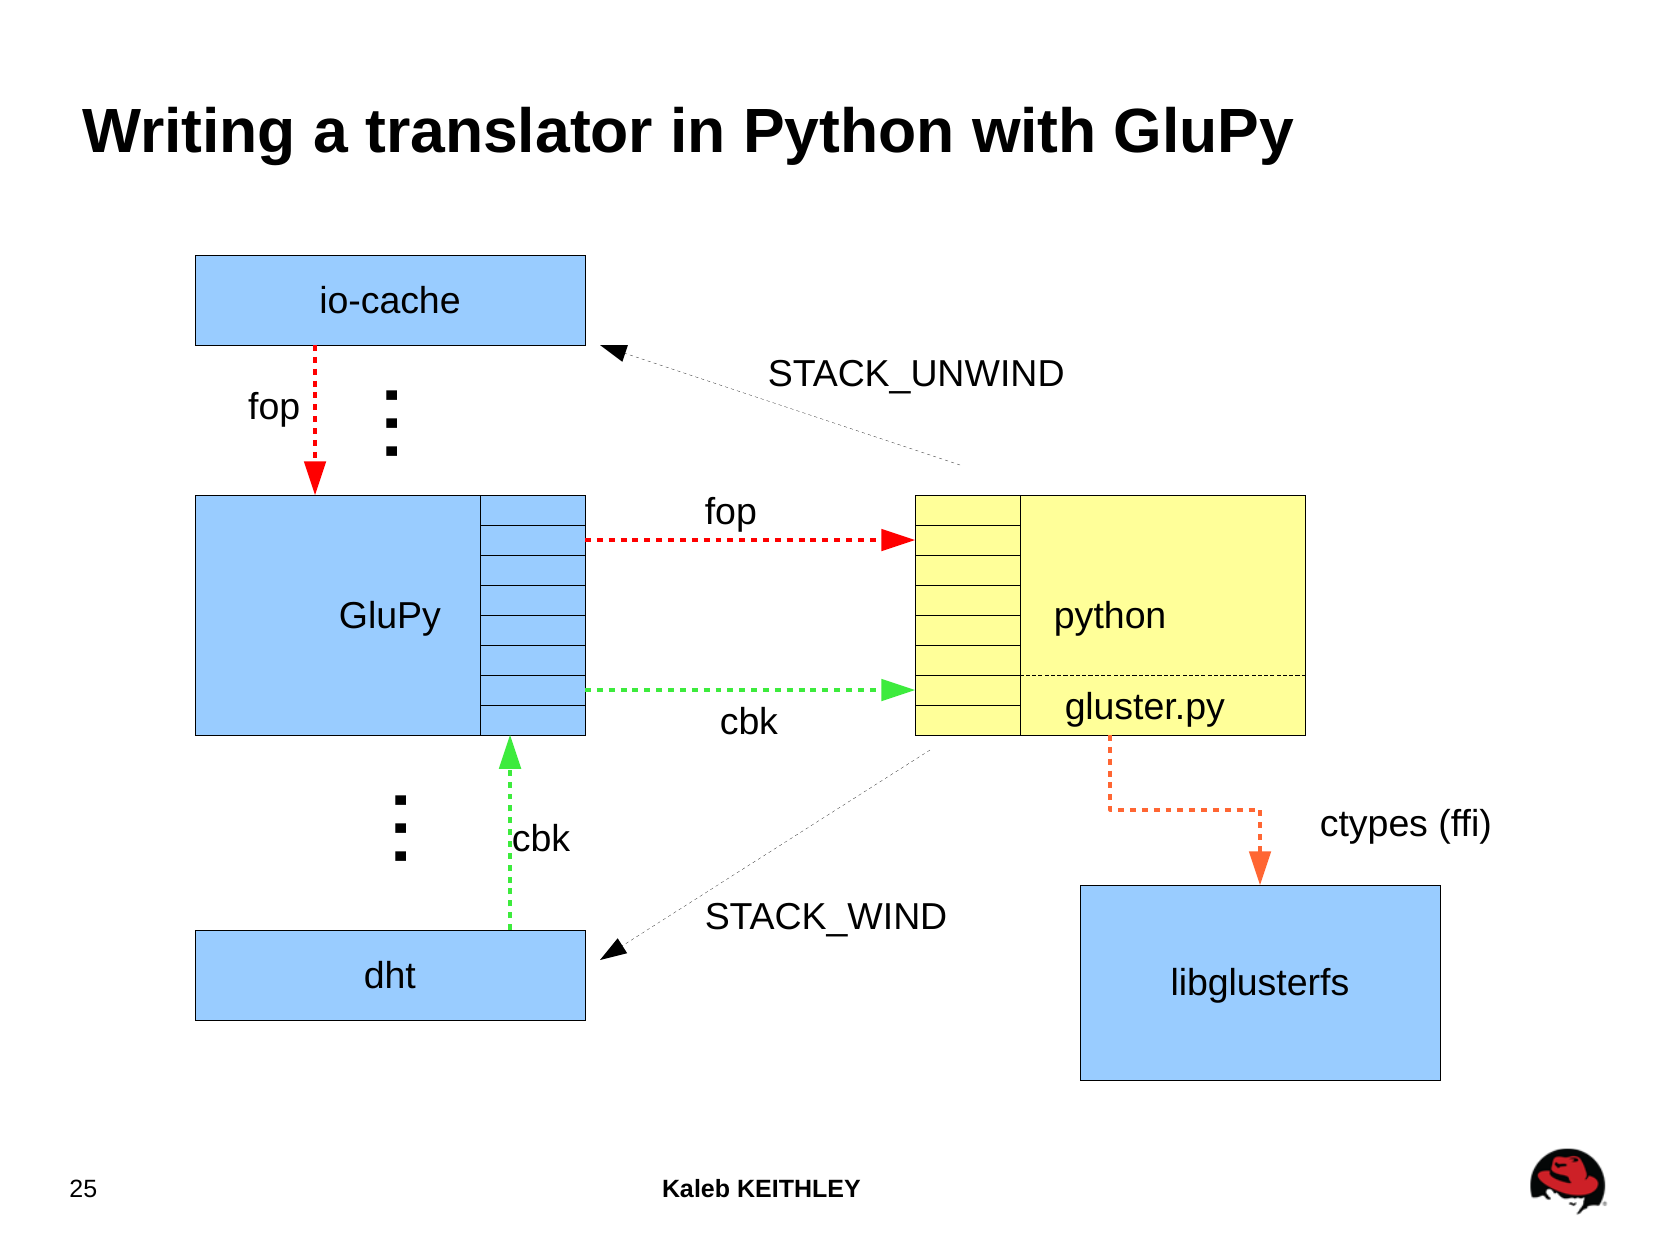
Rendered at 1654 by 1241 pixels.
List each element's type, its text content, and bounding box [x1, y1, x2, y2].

picture [1529, 1146, 1613, 1224]
text_box cbk [497, 810, 586, 867]
text_box dht [195, 930, 586, 1021]
text_box python [1021, 495, 1306, 736]
text_box STACK_UNWIND [753, 345, 1081, 402]
text_box fop [233, 378, 316, 436]
text_box ... [308, 765, 436, 886]
text_box STACK_WIND [690, 888, 963, 946]
text_box [915, 495, 1021, 736]
text_box ... [300, 360, 427, 481]
text_box io-cache [195, 255, 586, 346]
text_box ctypes (ffi) [1305, 795, 1507, 852]
text_box GluPy [195, 495, 480, 736]
text_box fop [690, 483, 772, 541]
text_box [480, 495, 586, 736]
text_box libglusterfs [1080, 885, 1441, 1081]
text_box gluster.py [1050, 678, 1291, 736]
title Writing a translator in Python with GluPy [82, 37, 1571, 226]
text_box cbk [705, 693, 793, 751]
